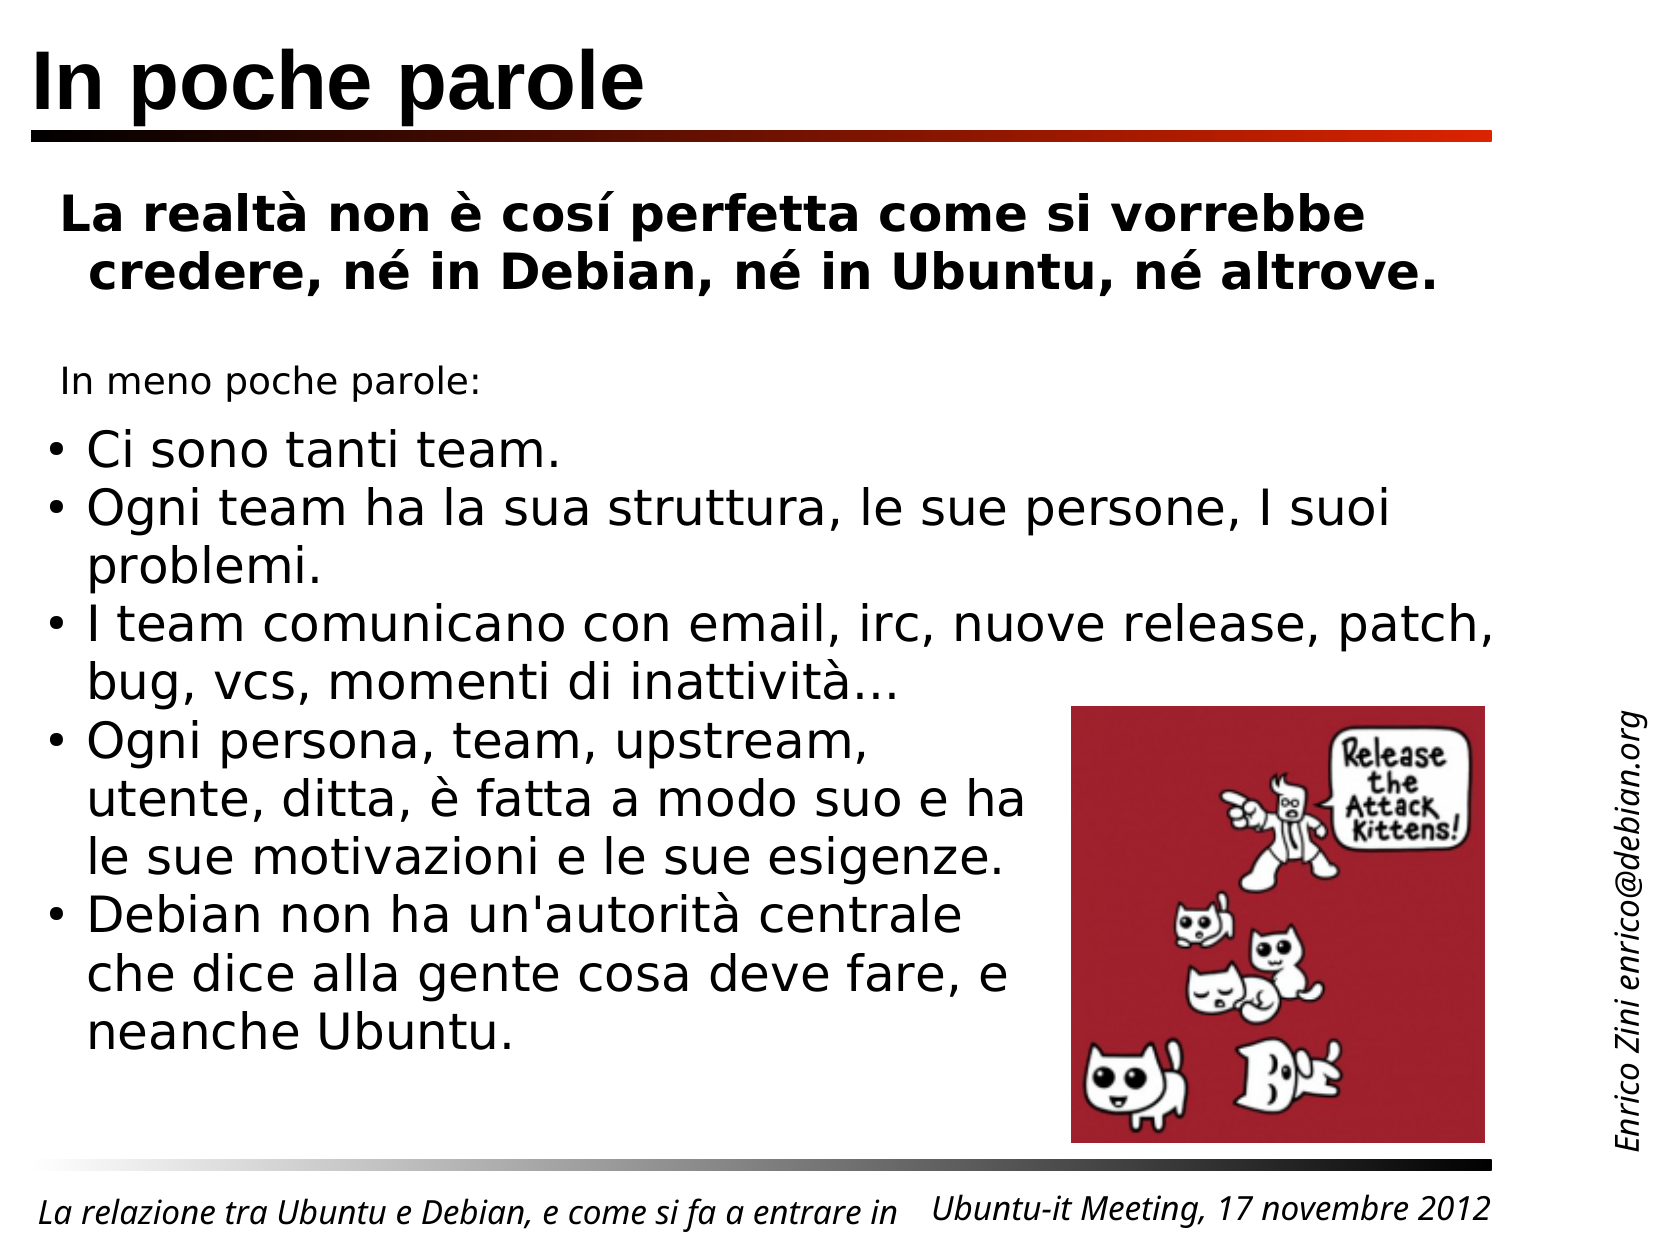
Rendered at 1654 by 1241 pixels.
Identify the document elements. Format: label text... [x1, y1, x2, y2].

text_box In poche parole [31, 34, 1438, 168]
picture [1071, 706, 1485, 1143]
text_box La realtà non è cosí perfetta come si vorrebbe credere, né in Debian, né in Ubuntu, né altrove. In meno poche parole: Ci sono tanti team. Ogni team ha la sua struttura, le sue persone, I suoi problemi. I team comunicano con email, irc, nuove release, patch, bug, vcs, momenti di inattività... Ogni persona, team, upstream, utente, ditta, è fatta a modo suo e ha le sue motivazioni e le sue esigenze. Debian non ha un'autorità centrale che dice alla gente cosa deve fare, e neanche Ubuntu. [30, 184, 1507, 1062]
